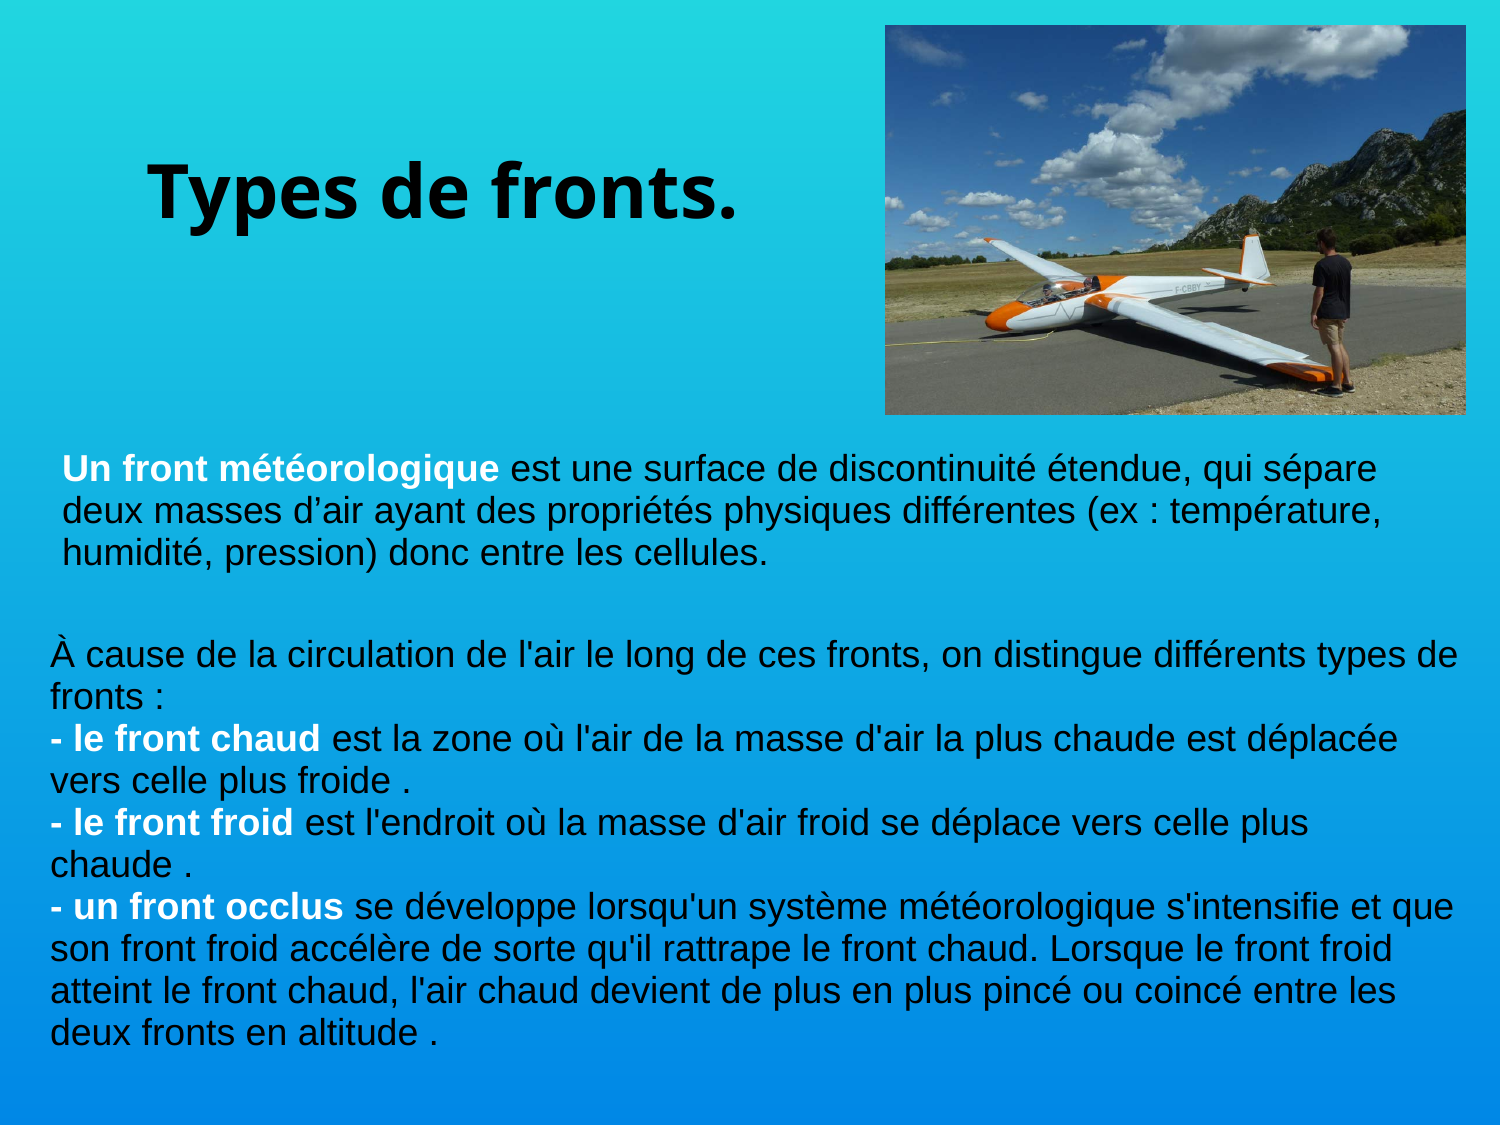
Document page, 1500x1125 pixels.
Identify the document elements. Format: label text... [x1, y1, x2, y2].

picture [885, 25, 1466, 415]
text_box À cause de la circulation de l'air le long de ces fronts, on distingue différents types de fronts : - le front chaud est la zone où l'air de la masse d'air la plus chaude est déplacée vers celle plus froide . - le front froid est l'endroit où la masse d'air froid se déplace vers celle plus chaude . - un front occlus se développe lorsqu'un système météorologique s'intensifie et que son front froid accélère de sorte qu'il rattrape le front chaud. Lorsque le front froid atteint le front chaud, l'air chaud devient de plus en plus pincé ou coincé entre les deux fronts en altitude . [35, 625, 1477, 1098]
text_box Un front météorologique est une surface de discontinuité étendue, qui sépare deux masses d’air ayant des propriétés physiques différentes (ex : température, humidité, pression) donc entre les cellules. [47, 440, 1465, 580]
title Types de fronts. [11, 131, 875, 249]
